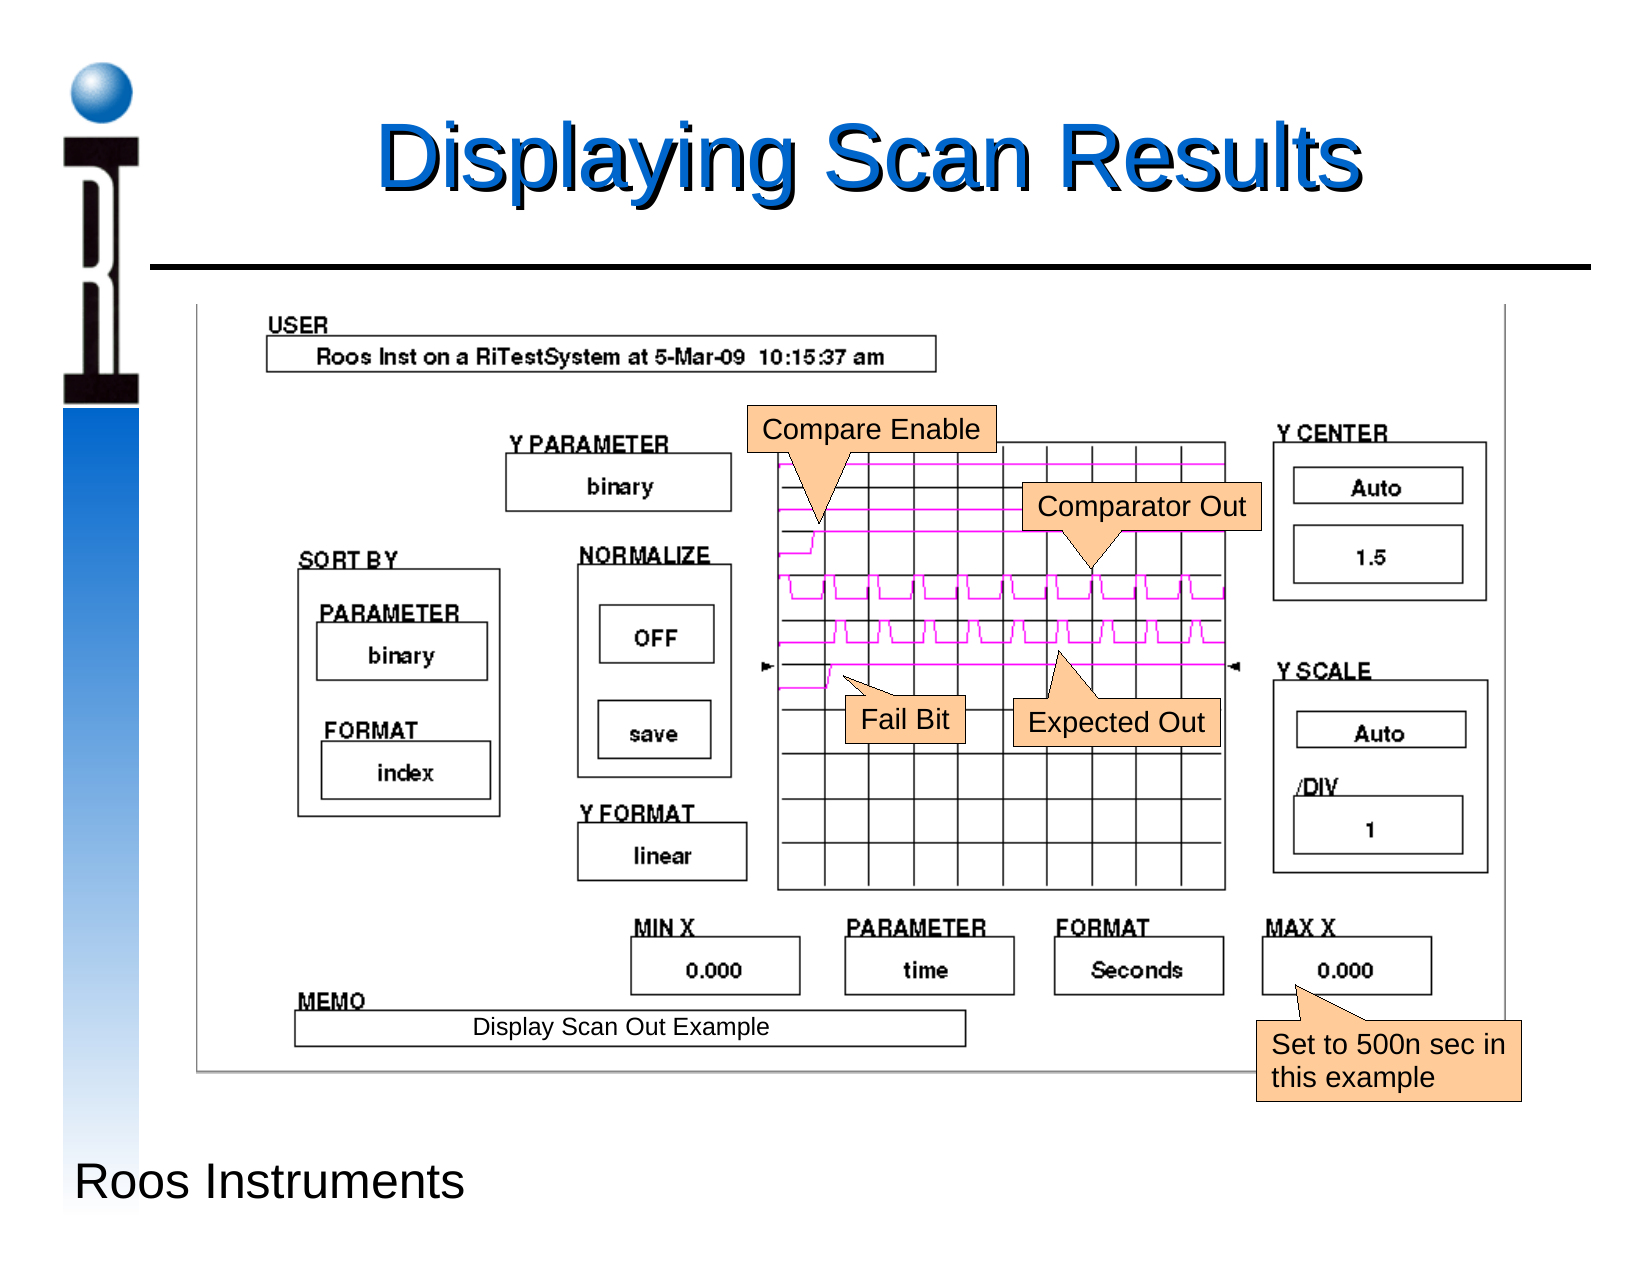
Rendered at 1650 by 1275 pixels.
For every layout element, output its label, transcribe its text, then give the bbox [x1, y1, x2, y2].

text_box Compare Enable [747, 405, 997, 524]
text_box Set to 500n sec in this example [1256, 984, 1522, 1102]
picture [196, 304, 1506, 1074]
text_box Display Scan Out Example [457, 1005, 786, 1048]
text_box Fail Bit [843, 675, 966, 744]
title Displaying Scan Results [147, 66, 1591, 245]
text_box Expected Out [1013, 650, 1221, 747]
picture [59, 59, 144, 411]
text_box Comparator Out [1022, 482, 1262, 569]
